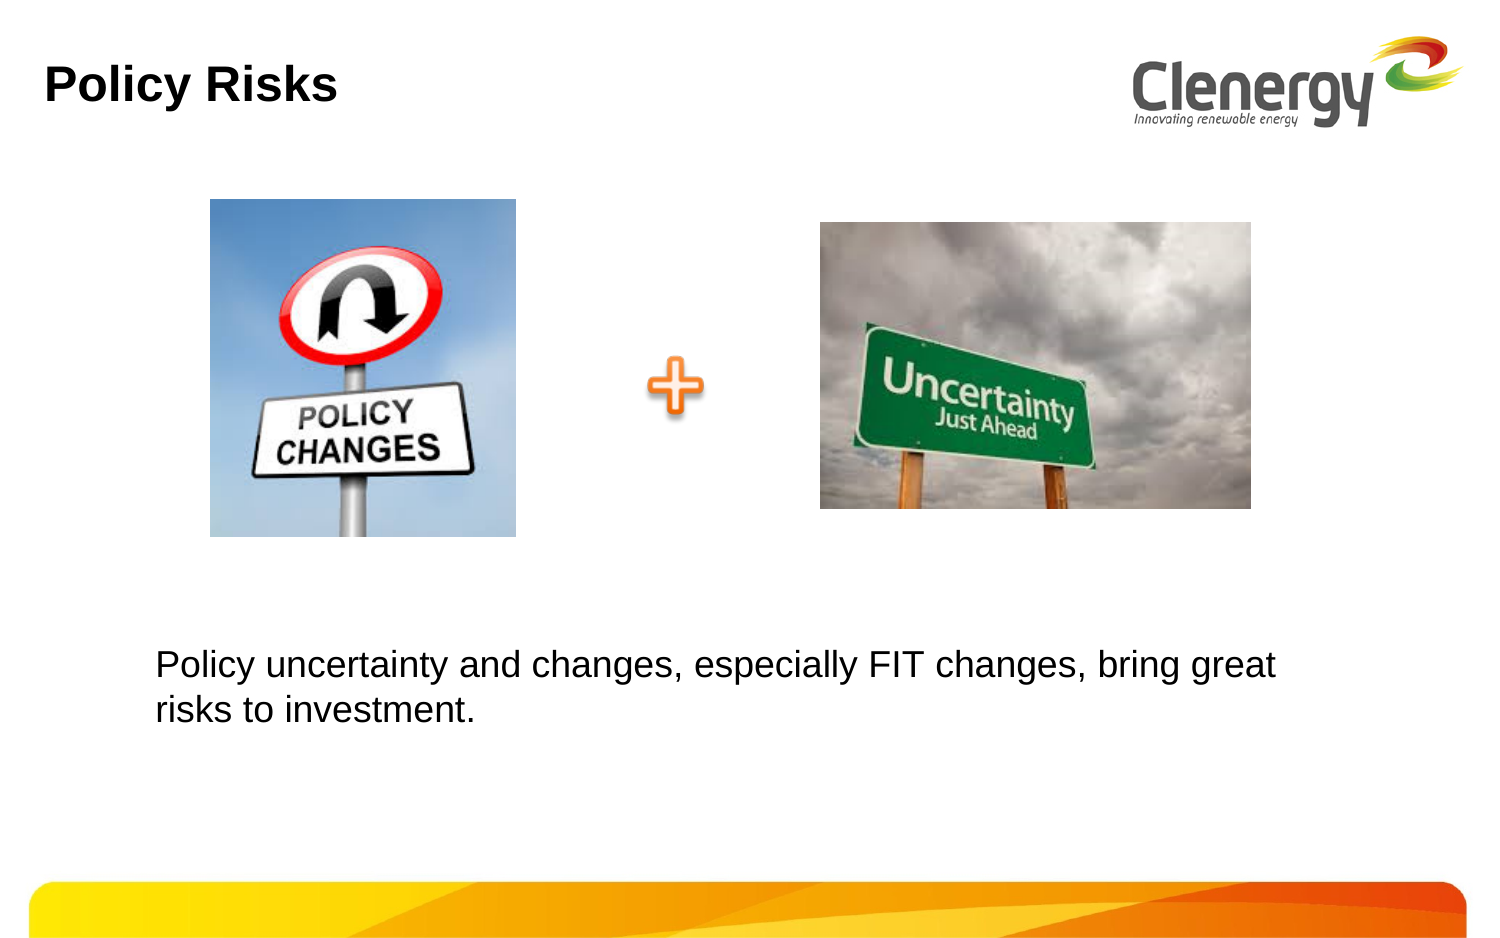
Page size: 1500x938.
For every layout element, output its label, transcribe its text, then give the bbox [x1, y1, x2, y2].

text_box Policy uncertainty and changes, especially FIT changes, bring great risks to investment. [140, 632, 1325, 739]
picture [0, 0, 1500, 938]
text_box Policy Risks [29, 43, 1176, 119]
